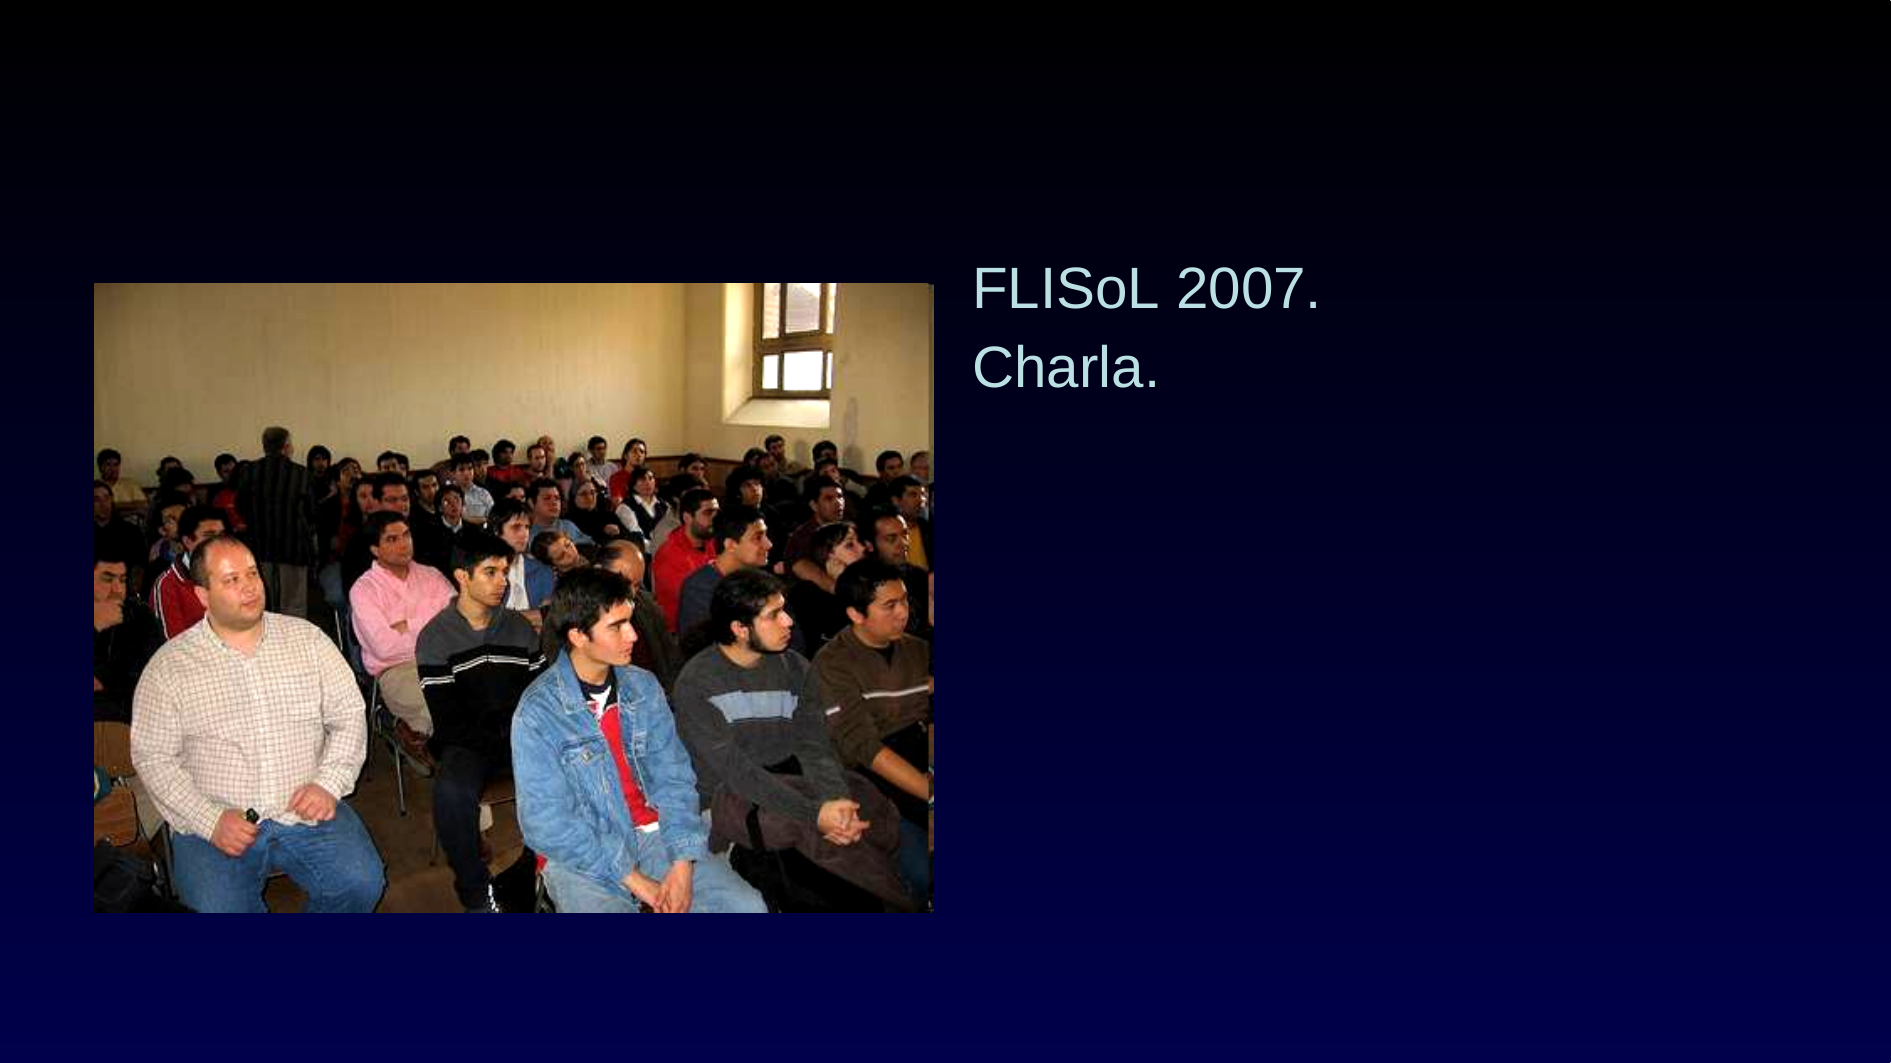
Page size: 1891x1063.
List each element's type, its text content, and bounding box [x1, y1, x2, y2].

list FLISoL 2007. Charla. [957, 247, 1796, 950]
picture [94, 283, 934, 913]
